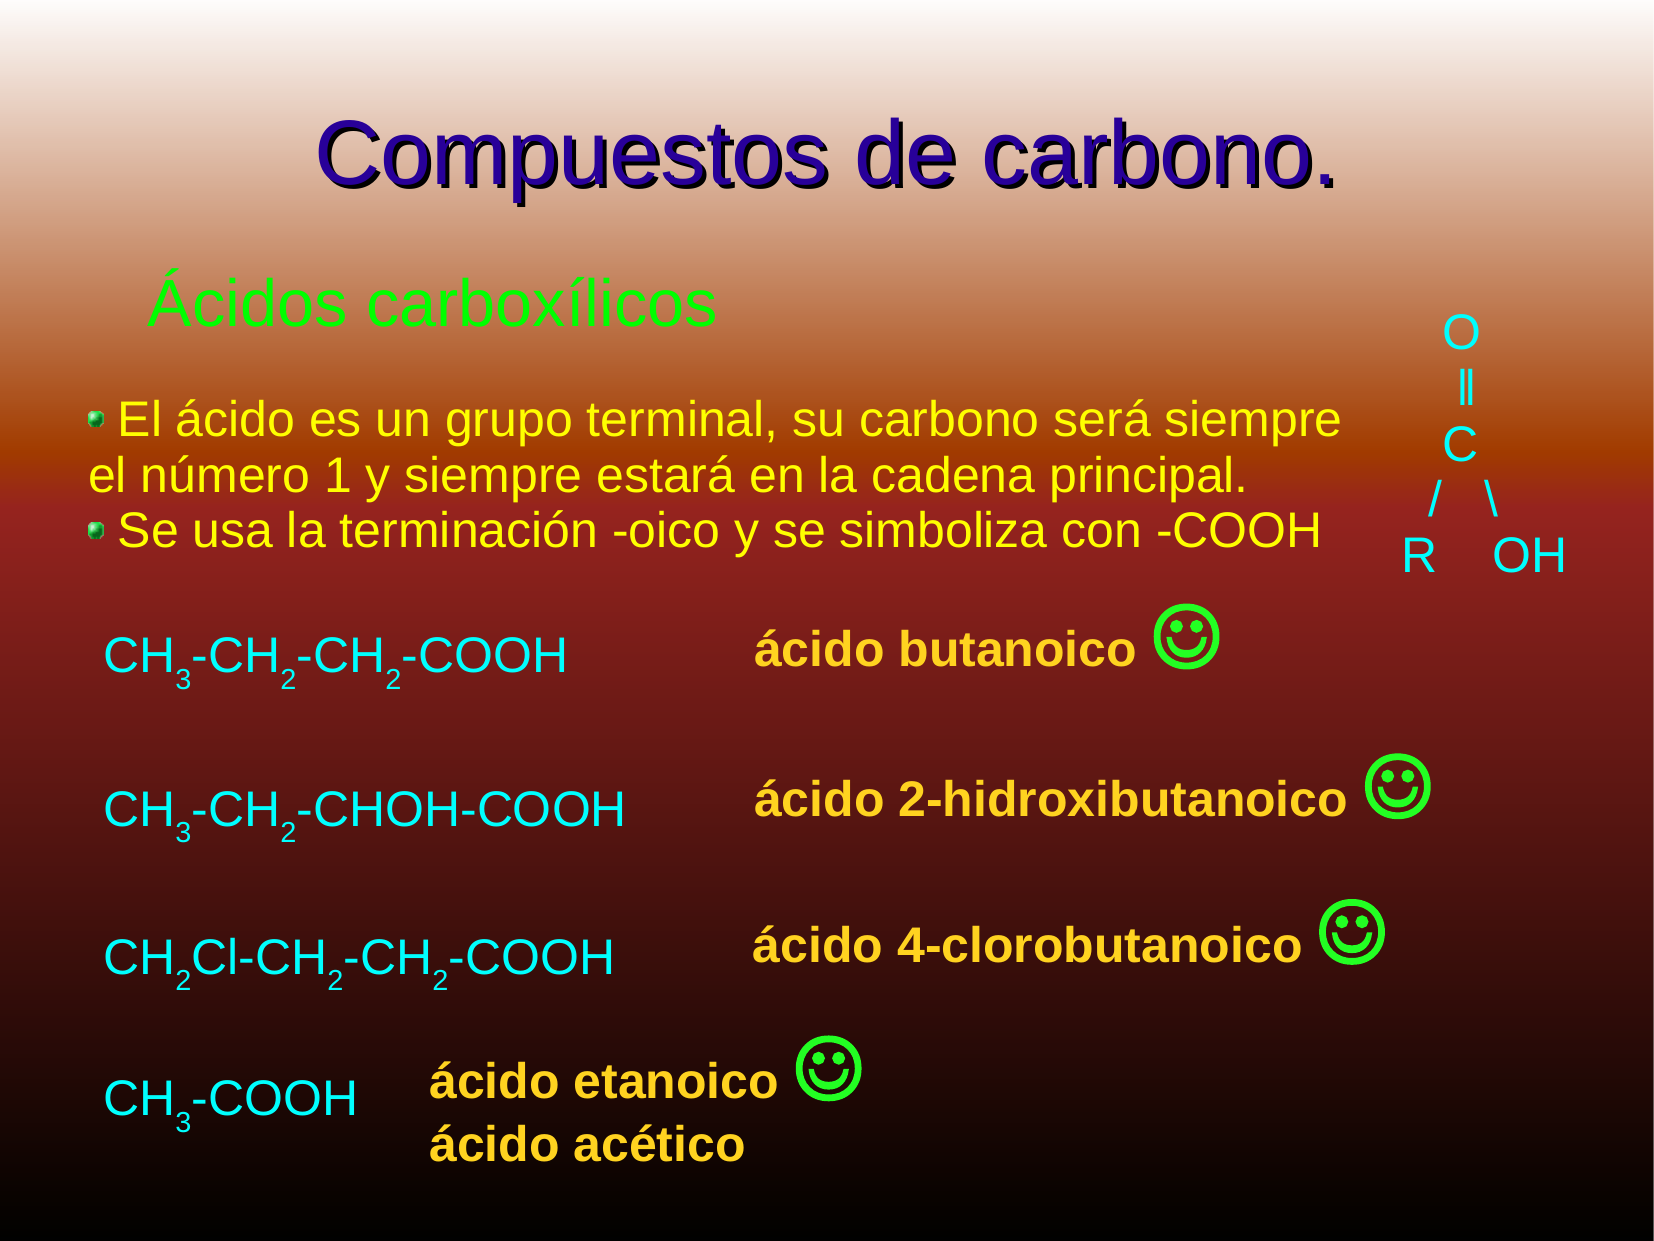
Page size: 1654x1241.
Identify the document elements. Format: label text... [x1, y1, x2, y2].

text_box ácido butanoico  [739, 601, 1418, 709]
text_box El ácido es un grupo terminal, su carbono será siempre el número 1 y siempre estará en la cadena principal. Se usa la terminación -oico y se simboliza con -COOH [73, 383, 1358, 566]
text_box CH3-COOH [88, 1062, 414, 1146]
text_box CH2Cl-CH2-CH2-COOH [88, 921, 680, 1005]
text_box O ‖ C / \ R OH [1358, 296, 1598, 591]
title Compuestos de carbono. [82, 49, 1571, 257]
text_box CH3-CH2-CH2-COOH [88, 620, 680, 703]
list Ácidos carboxílicos [76, 265, 1182, 355]
picture [0, 0, 1654, 1241]
text_box ácido 2-hidroxibutanoico  [739, 751, 1536, 859]
text_box ácido 4-clorobutanoico  [738, 896, 1535, 1004]
text_box CH3-CH2-CHOH-COOH [88, 773, 680, 857]
text_box ácido etanoico  ácido acético [414, 1033, 1093, 1198]
